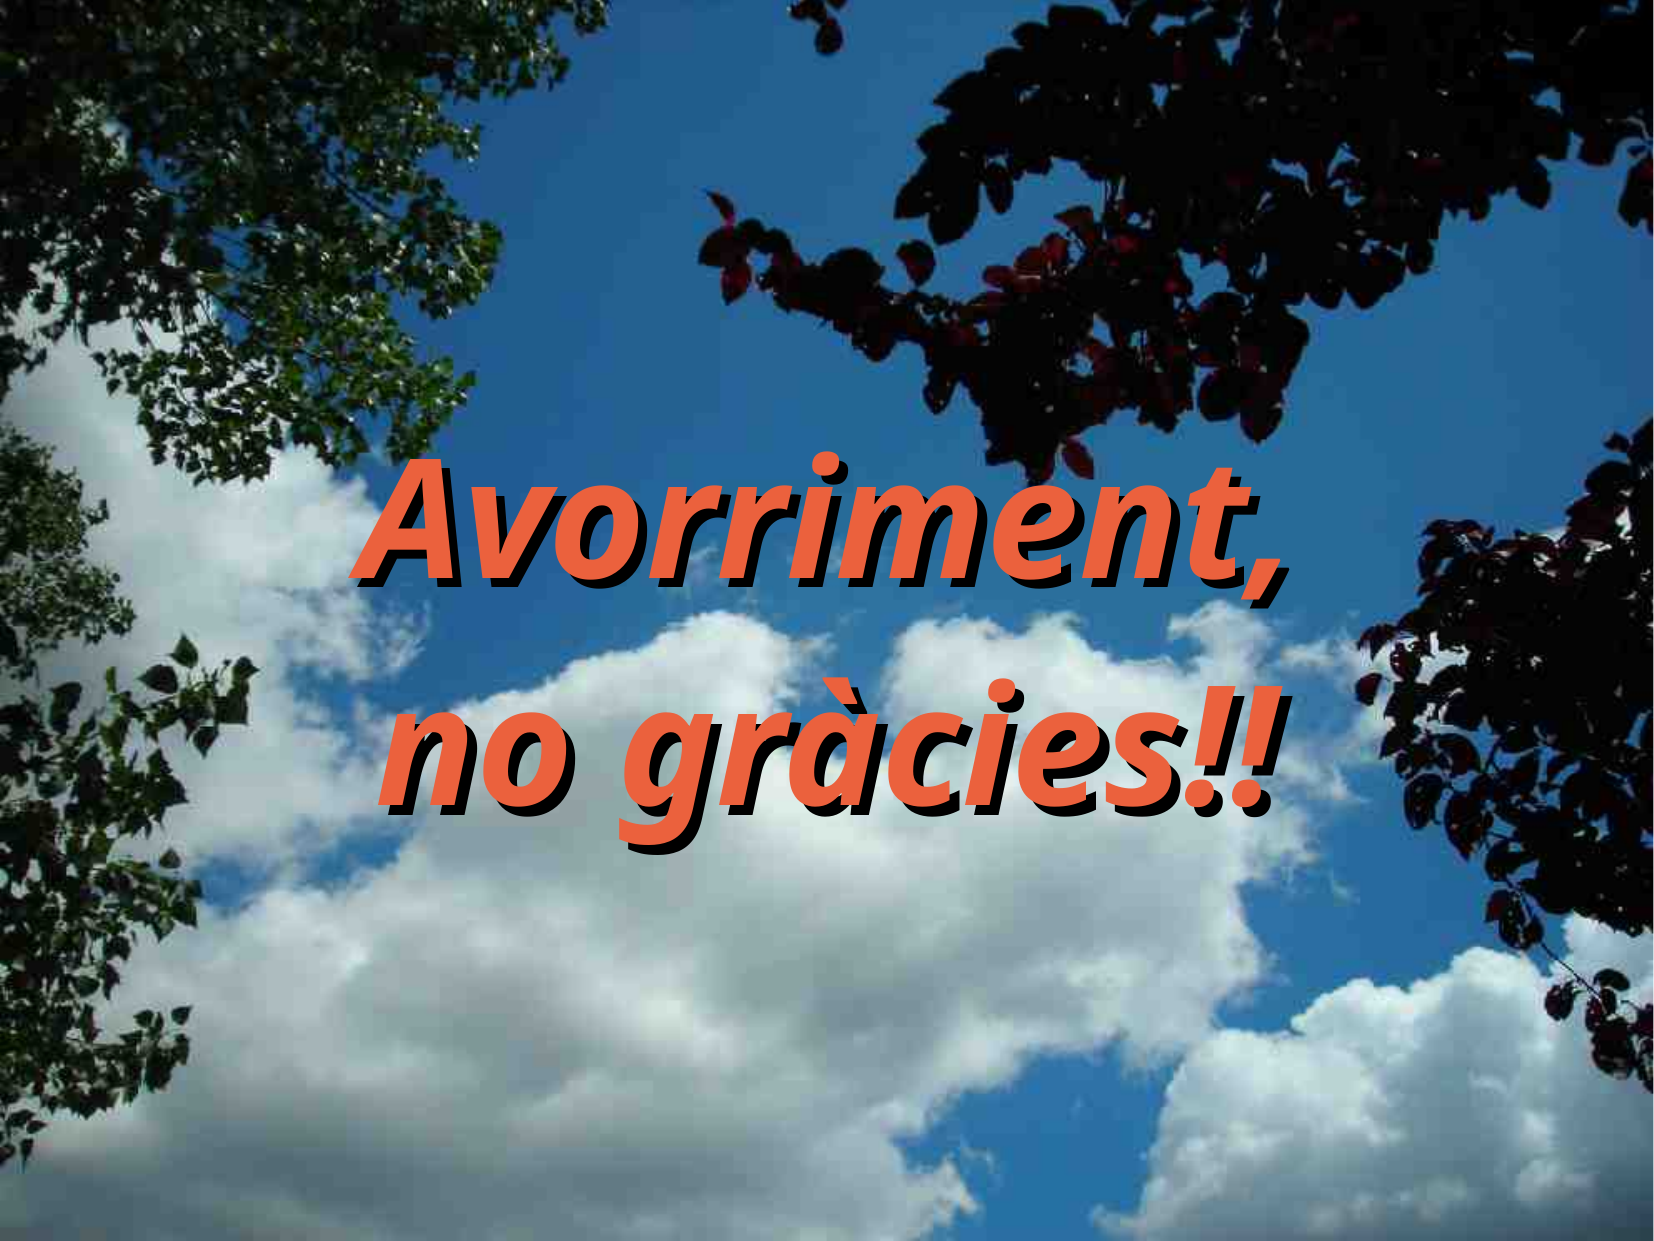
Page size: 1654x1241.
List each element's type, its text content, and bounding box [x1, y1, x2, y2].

text_box Avorriment, no gràcies!! [314, 393, 1341, 846]
picture [0, 0, 1654, 1241]
